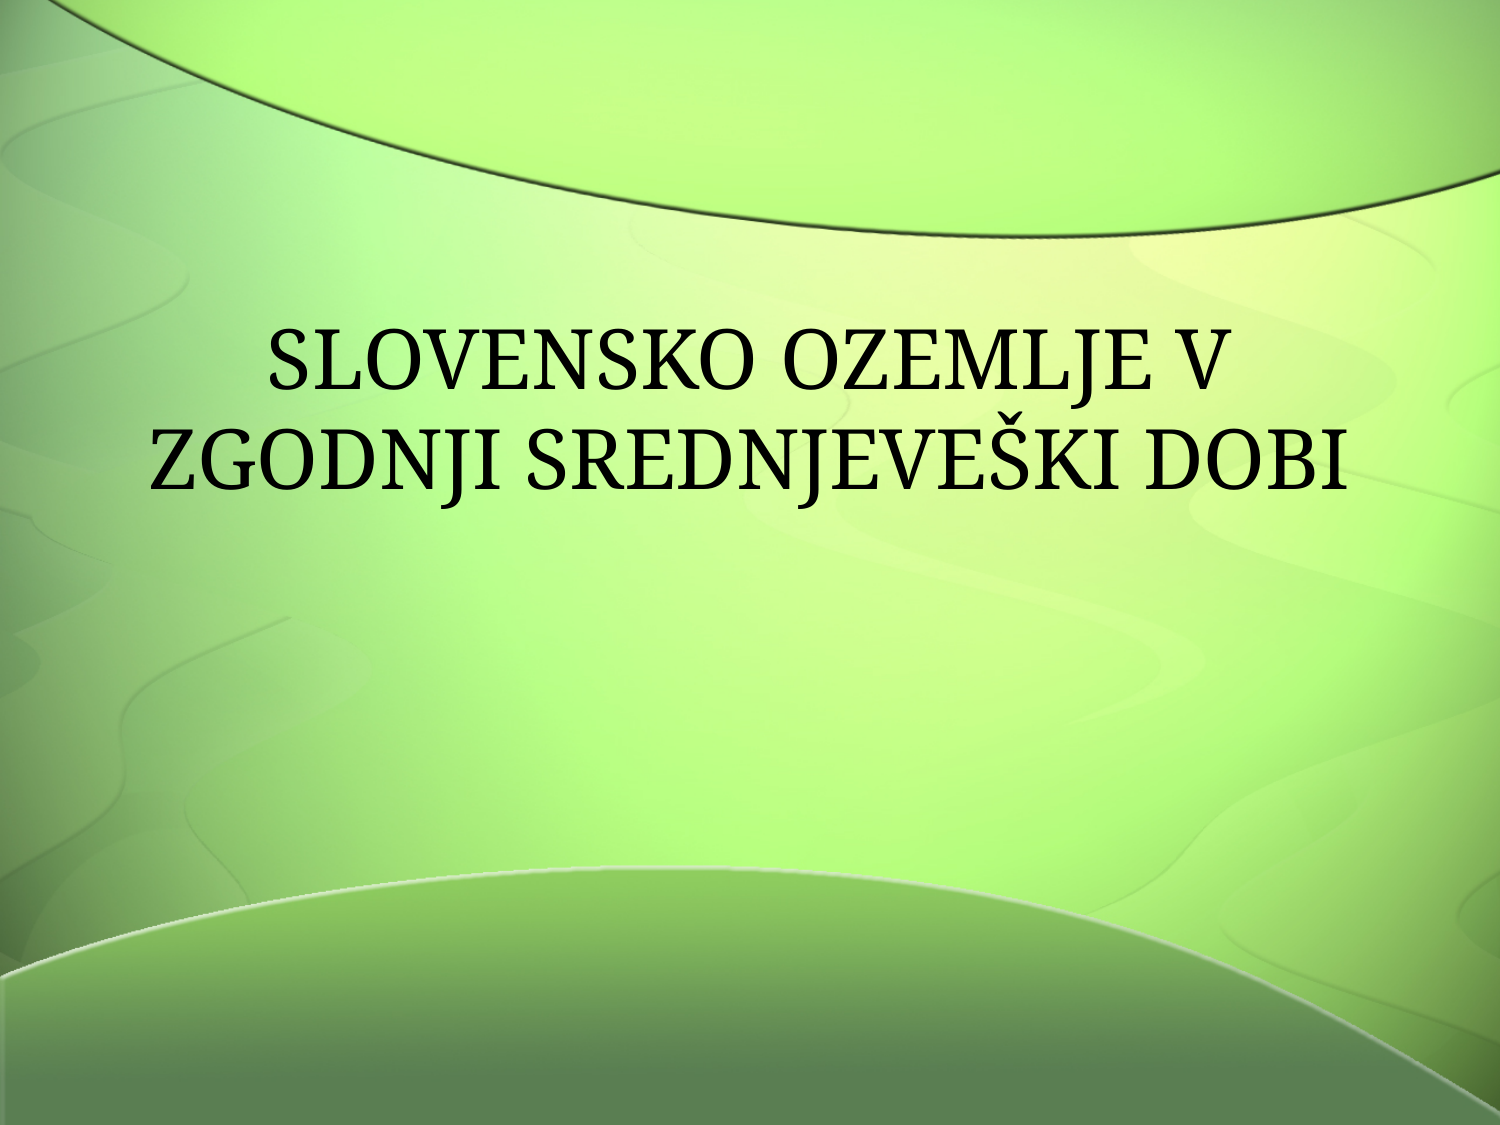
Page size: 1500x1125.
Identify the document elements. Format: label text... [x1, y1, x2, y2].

picture [0, 0, 1500, 1125]
title SLOVENSKO OZEMLJE V ZGODNJI SREDNJEVEŠKI DOBI [112, 298, 1388, 514]
